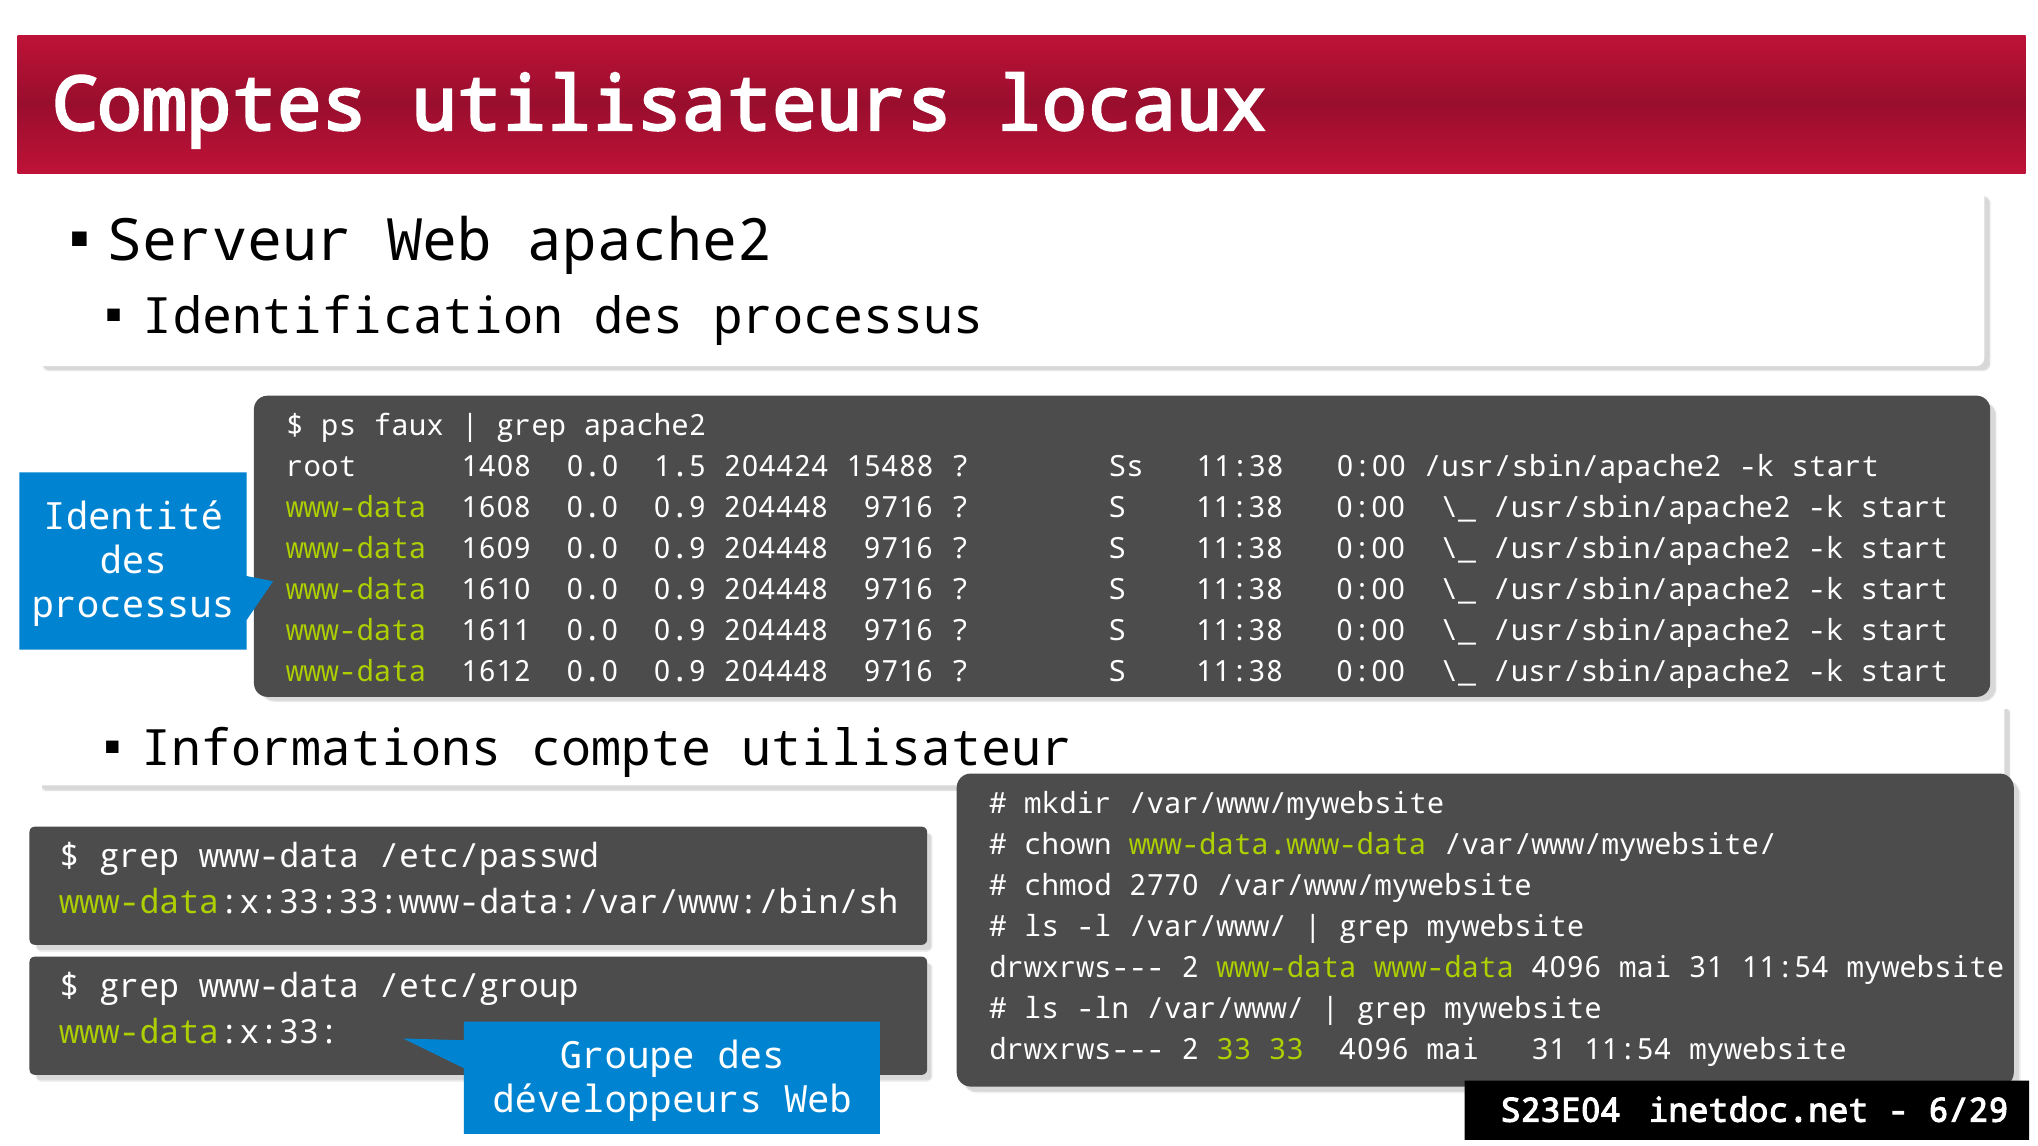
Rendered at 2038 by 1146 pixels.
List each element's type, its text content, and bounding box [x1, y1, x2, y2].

text_box Serveur Web apache2 Identification des processus [35, 188, 1985, 367]
text_box $ ps faux | grep apache2 root 1408 0.0 1.5 204424 15488 ? Ss 11:38 0:00 /usr/sbin/apache2 -k start www-data 1608 0.0 0.9 204448 9716 ? S 11:38 0:00 \_ /usr/sbin/apache2 -k start www-data 1609 0.0 0.9 204448 9716 ? S 11:38 0:00 \_ /usr/sbin/apache2 -k start www-data 1610 0.0 0.9 204448 9716 ? S 11:38 0:00 \_ /usr/sbin/apache2 -k start www-data 1611 0.0 0.9 204448 9716 ? S 11:38 0:00 \_ /usr/sbin/apache2 -k start www-data 1612 0.0 0.9 204448 9716 ? S 11:38 0:00 \_ /usr/sbin/apache2 -k start [253, 395, 1991, 697]
text_box # mkdir /var/www/mywebsite # chown www-data.www-data /var/www/mywebsite/ # chmod 2770 /var/www/mywebsite # ls -l /var/www/ | grep mywebsite drwxrws--- 2 www-data www-data 4096 mai 31 11:54 mywebsite # ls -ln /var/www/ | grep mywebsite drwxrws--- 2 33 33 4096 mai 31 11:54 mywebsite [956, 773, 2014, 1087]
text_box $ grep www-data /etc/passwd www-data:x:33:33:www-data:/var/www:/bin/sh [29, 826, 928, 945]
text_box Informations compte utilisateur [35, 702, 2005, 786]
text_box Comptes utilisateurs locaux [17, 35, 2026, 174]
text_box Identité des processus [19, 472, 274, 650]
text_box $ grep www-data /etc/group www-data:x:33: [29, 956, 928, 1075]
text_box S23E04 inetdoc.net - <numéro>/29 [1464, 1080, 2030, 1140]
text_box Groupe des développeurs Web [403, 1021, 880, 1134]
